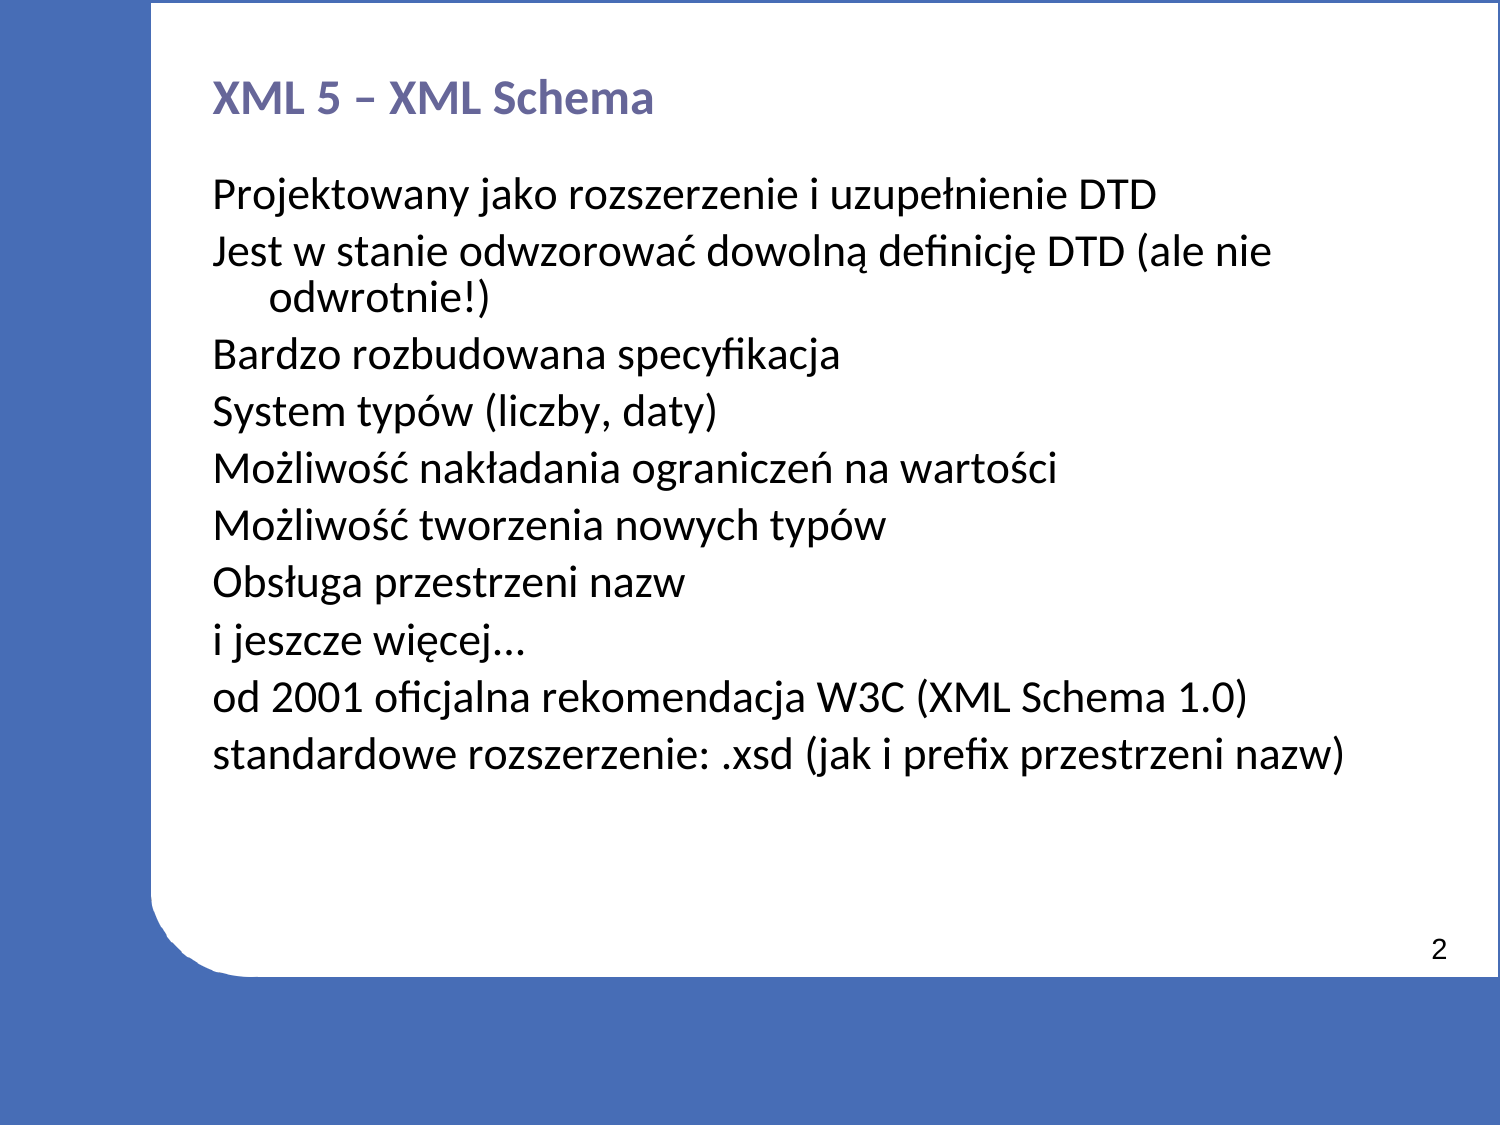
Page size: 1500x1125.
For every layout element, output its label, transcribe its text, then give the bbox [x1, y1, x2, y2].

title XML 5 – XML Schema [212, 32, 1447, 171]
picture [0, 0, 1500, 1125]
list Projektowany jako rozszerzenie i uzupełnienie DTD Jest w stanie odwzorować dowolną definicję DTD (ale nie odwrotnie!) Bardzo rozbudowana specyfikacja System typów (liczby, daty) Możliwość nakładania ograniczeń na wartości Możliwość tworzenia nowych typów Obsługa przestrzeni nazw i jeszcze więcej... od 2001 oficjalna rekomendacja W3C (XML Schema 1.0) standardowe rozszerzenie: .xsd (jak i prefix przestrzeni nazw) [212, 174, 1448, 926]
